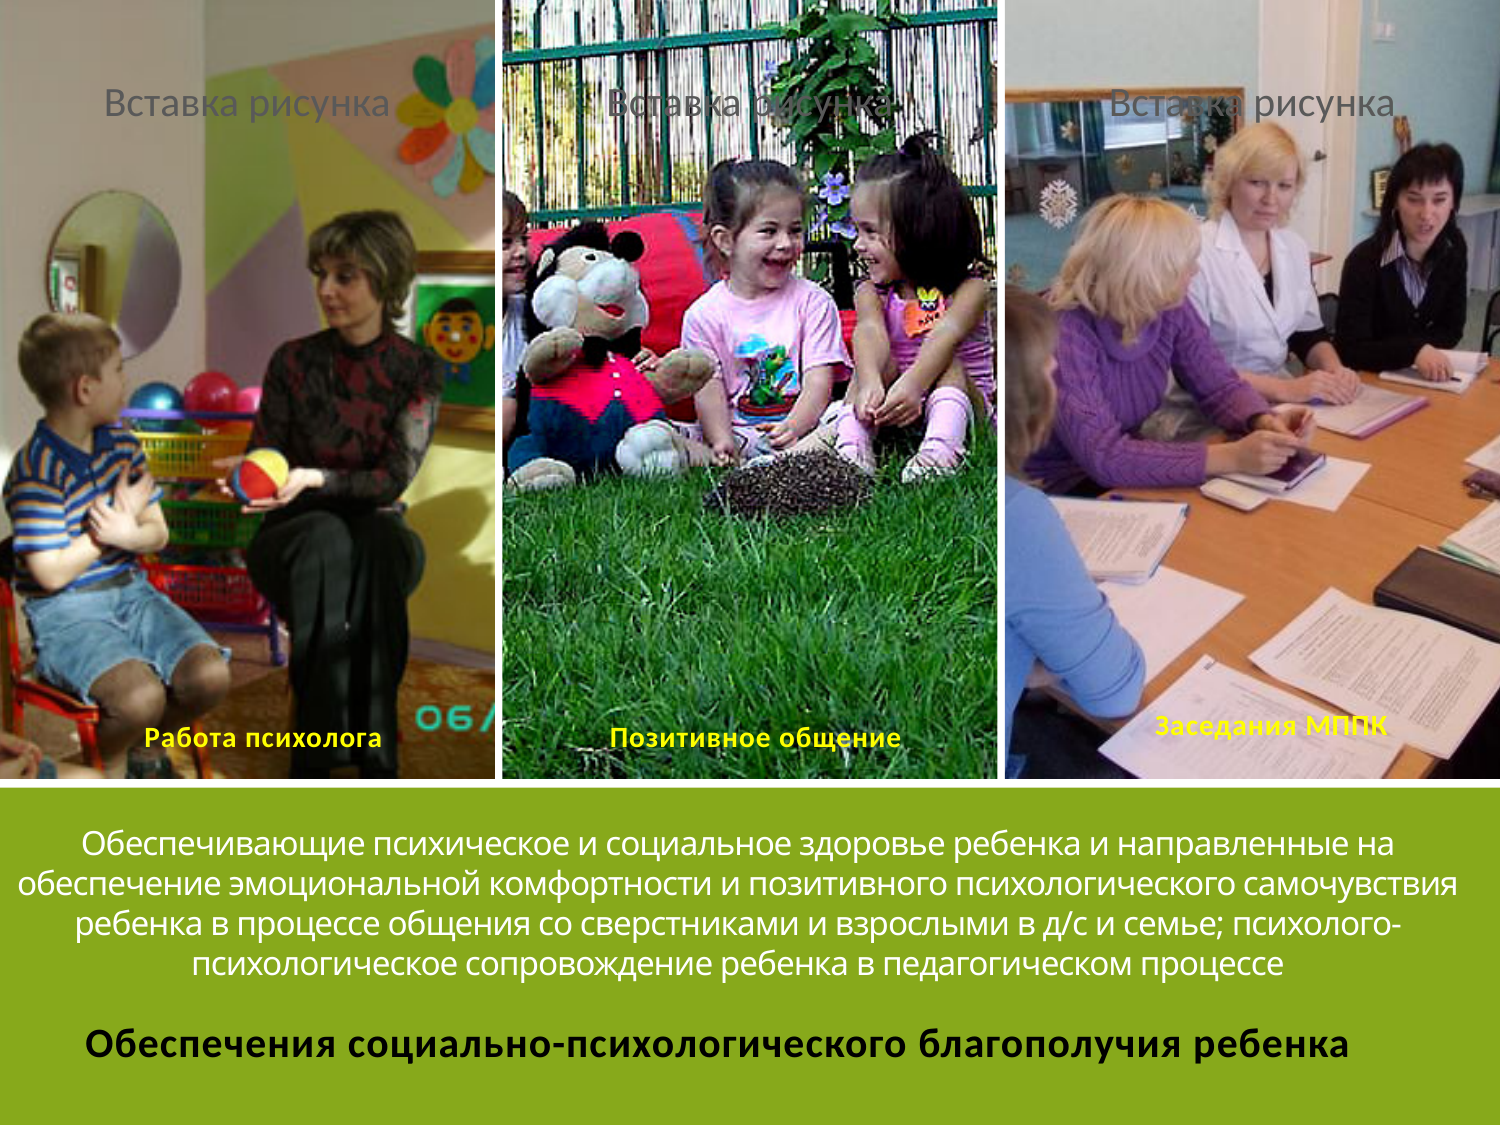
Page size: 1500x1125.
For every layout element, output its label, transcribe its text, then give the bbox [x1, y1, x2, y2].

text_box Работа психолога [35, 714, 493, 762]
picture [502, 0, 998, 779]
text_box Заседания МППК [1042, 703, 1500, 750]
text_box Позитивное общение [527, 714, 985, 762]
picture [1004, 0, 1500, 779]
title Обеспечивающие психическое и социальное здоровье ребенка и направленные на обеспечение эмоциональной комфортности и позитивного психологического самочувствия ребенка в процессе общения со сверстниками и взрослыми в д/с и семье; психолого-психологическое сопровождение ребенка в педагогическом процессе [0, 796, 1477, 990]
subtitle Обеспечения социально-психологического благополучия ребенка [70, 1007, 1440, 1102]
picture [0, 0, 495, 779]
